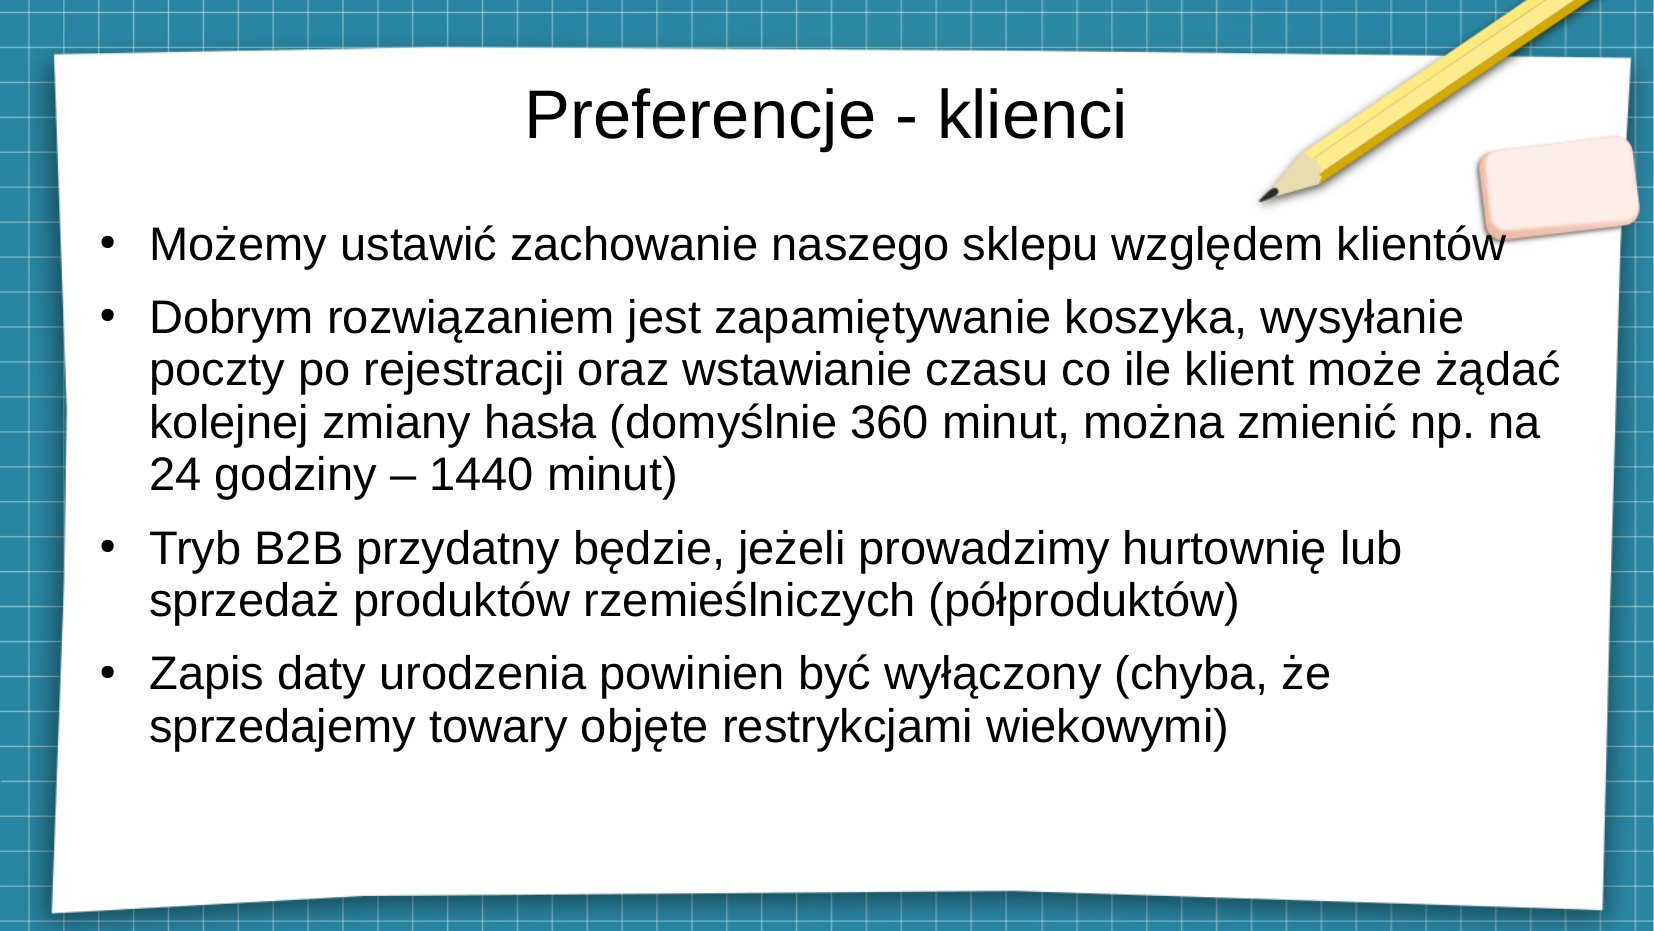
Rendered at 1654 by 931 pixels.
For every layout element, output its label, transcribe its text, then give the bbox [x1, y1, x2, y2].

title Preferencje - klienci [82, 37, 1571, 193]
picture [0, 0, 1654, 931]
list Możemy ustawić zachowanie naszego sklepu względem klientów Dobrym rozwiązaniem jest zapamiętywanie koszyka, wysyłanie poczty po rejestracji oraz wstawianie czasu co ile klient może żądać kolejnej zmiany hasła (domyślnie 360 minut, można zmienić np. na 24 godziny – 1440 minut) Tryb B2B przydatny będzie, jeżeli prowadzimy hurtownię lub sprzedaż produktów rzemieślniczych (półproduktów) Zapis daty urodzenia powinien być wyłączony (chyba, że sprzedajemy towary objęte restrykcjami wiekowymi) [82, 217, 1571, 758]
